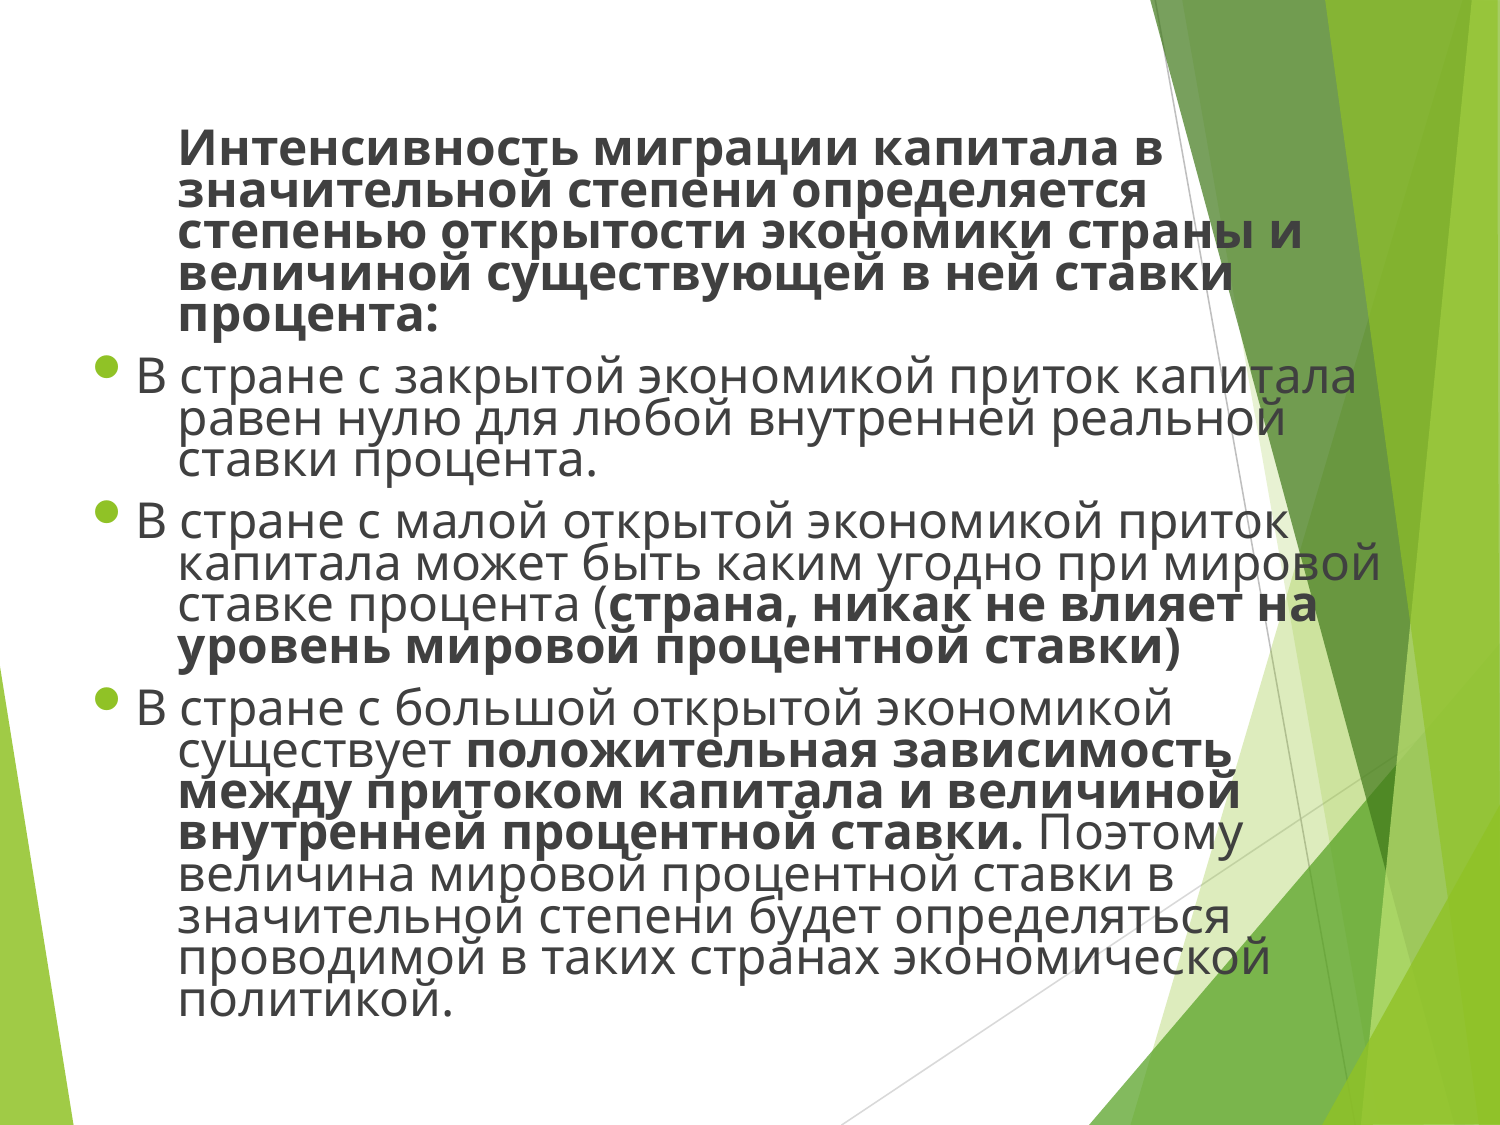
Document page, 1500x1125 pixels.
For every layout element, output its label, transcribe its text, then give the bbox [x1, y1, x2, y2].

list Интенсивность миграции капитала в значительной степени определяется степенью открытости экономики страны и величиной существующей в ней ставки процента: В стране с закрытой экономикой приток капитала равен нулю для любой внутренней реальной ставки процента. В стране с малой открытой экономикой приток капитала может быть каким угодно при мировой ставке процента (страна, никак не влияет на уровень мировой процентной ставки) В стране с большой открытой экономикой существует положительная зависимость между притоком капитала и величиной внутренней процентной ставки. Поэтому величина мировой процентной став­ки в значительной степени будет определяться проводимой в таких странах экономической политикой. [76, 54, 1427, 1035]
